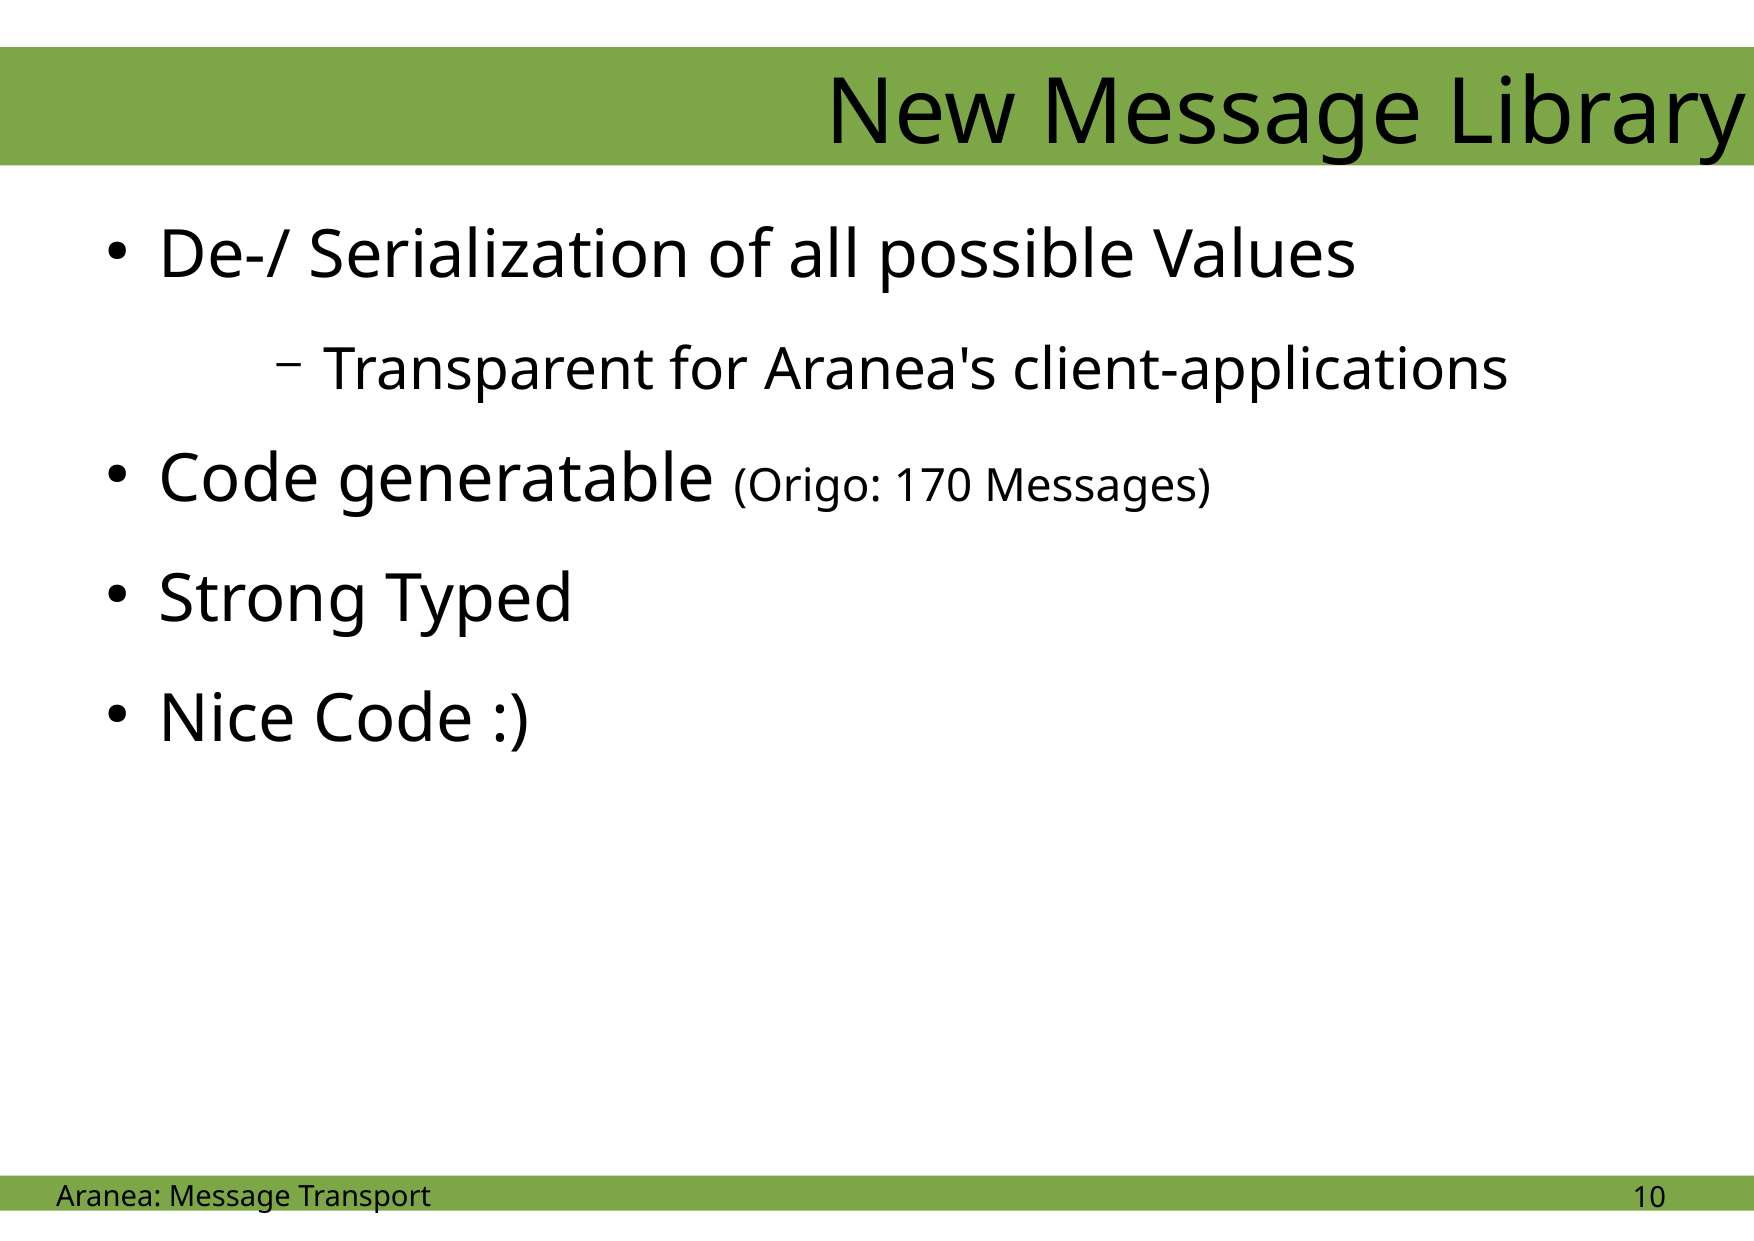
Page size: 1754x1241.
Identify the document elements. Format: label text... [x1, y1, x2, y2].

title New Message Library [0, 54, 1748, 162]
list De-/ Serialization of all possible Values Transparent for Aranea's client-applications Code generatable (Origo: 170 Messages) Strong Typed Nice Code :) [87, 206, 1667, 1094]
